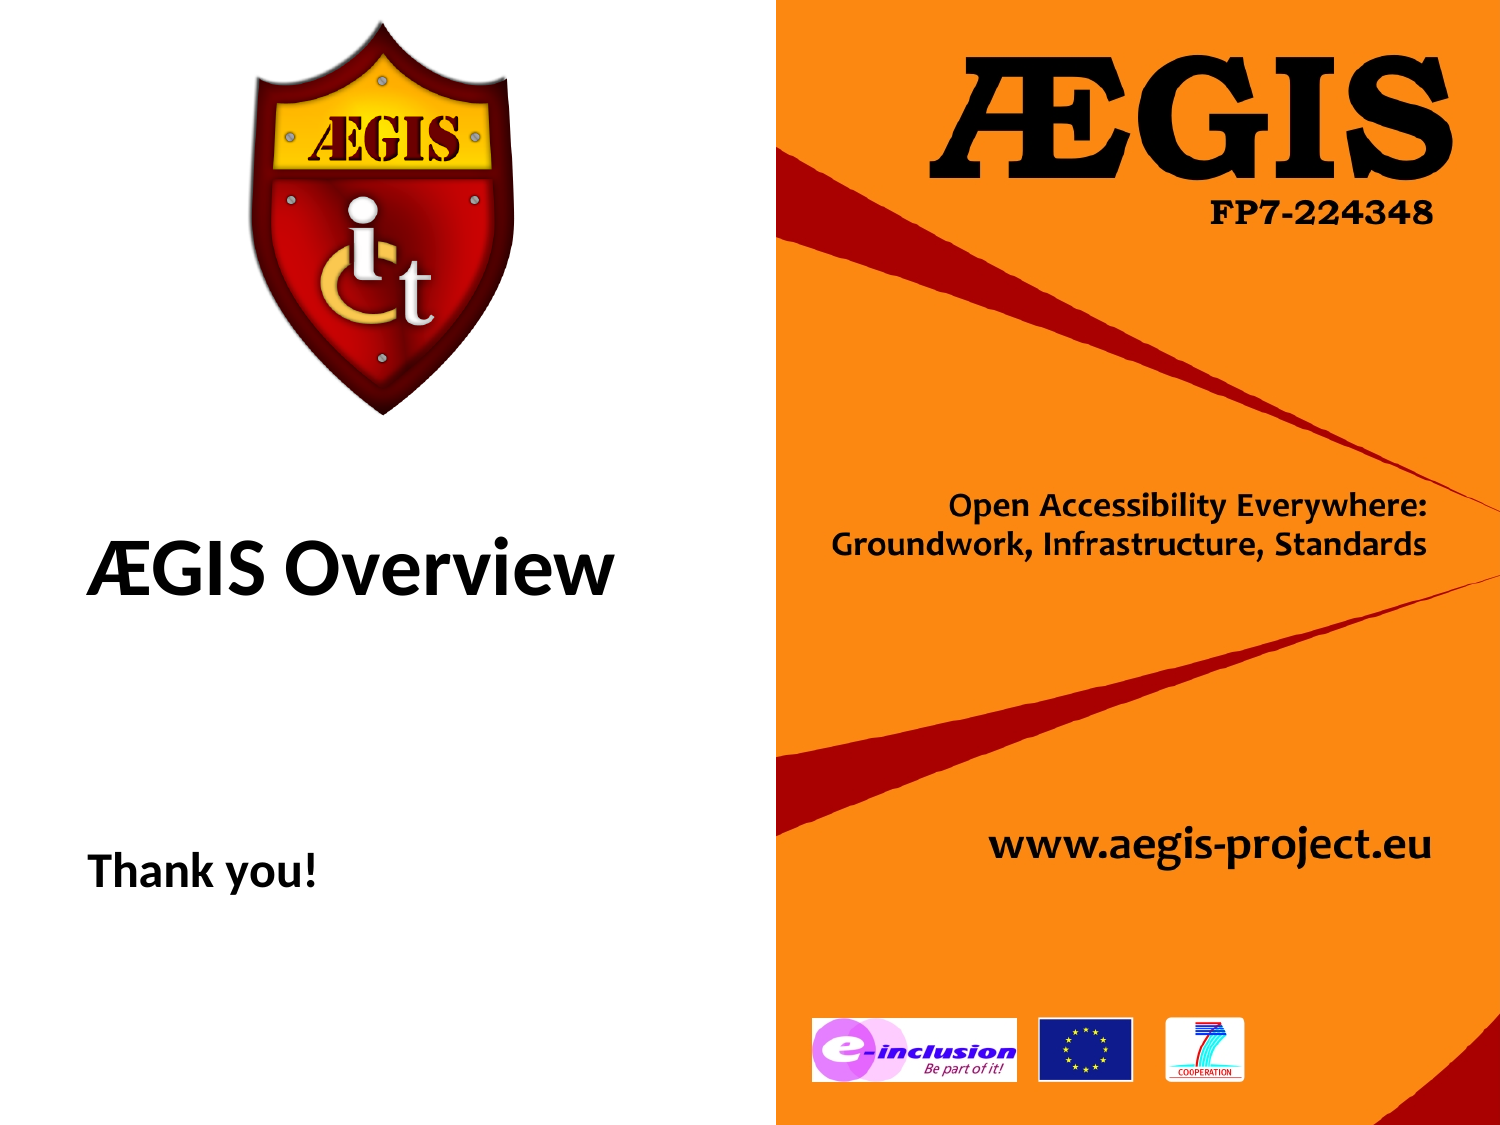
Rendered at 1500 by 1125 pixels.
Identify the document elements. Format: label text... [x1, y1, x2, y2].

picture [234, 0, 528, 435]
text_box ÆGIS Overview Thank you! [72, 504, 715, 904]
